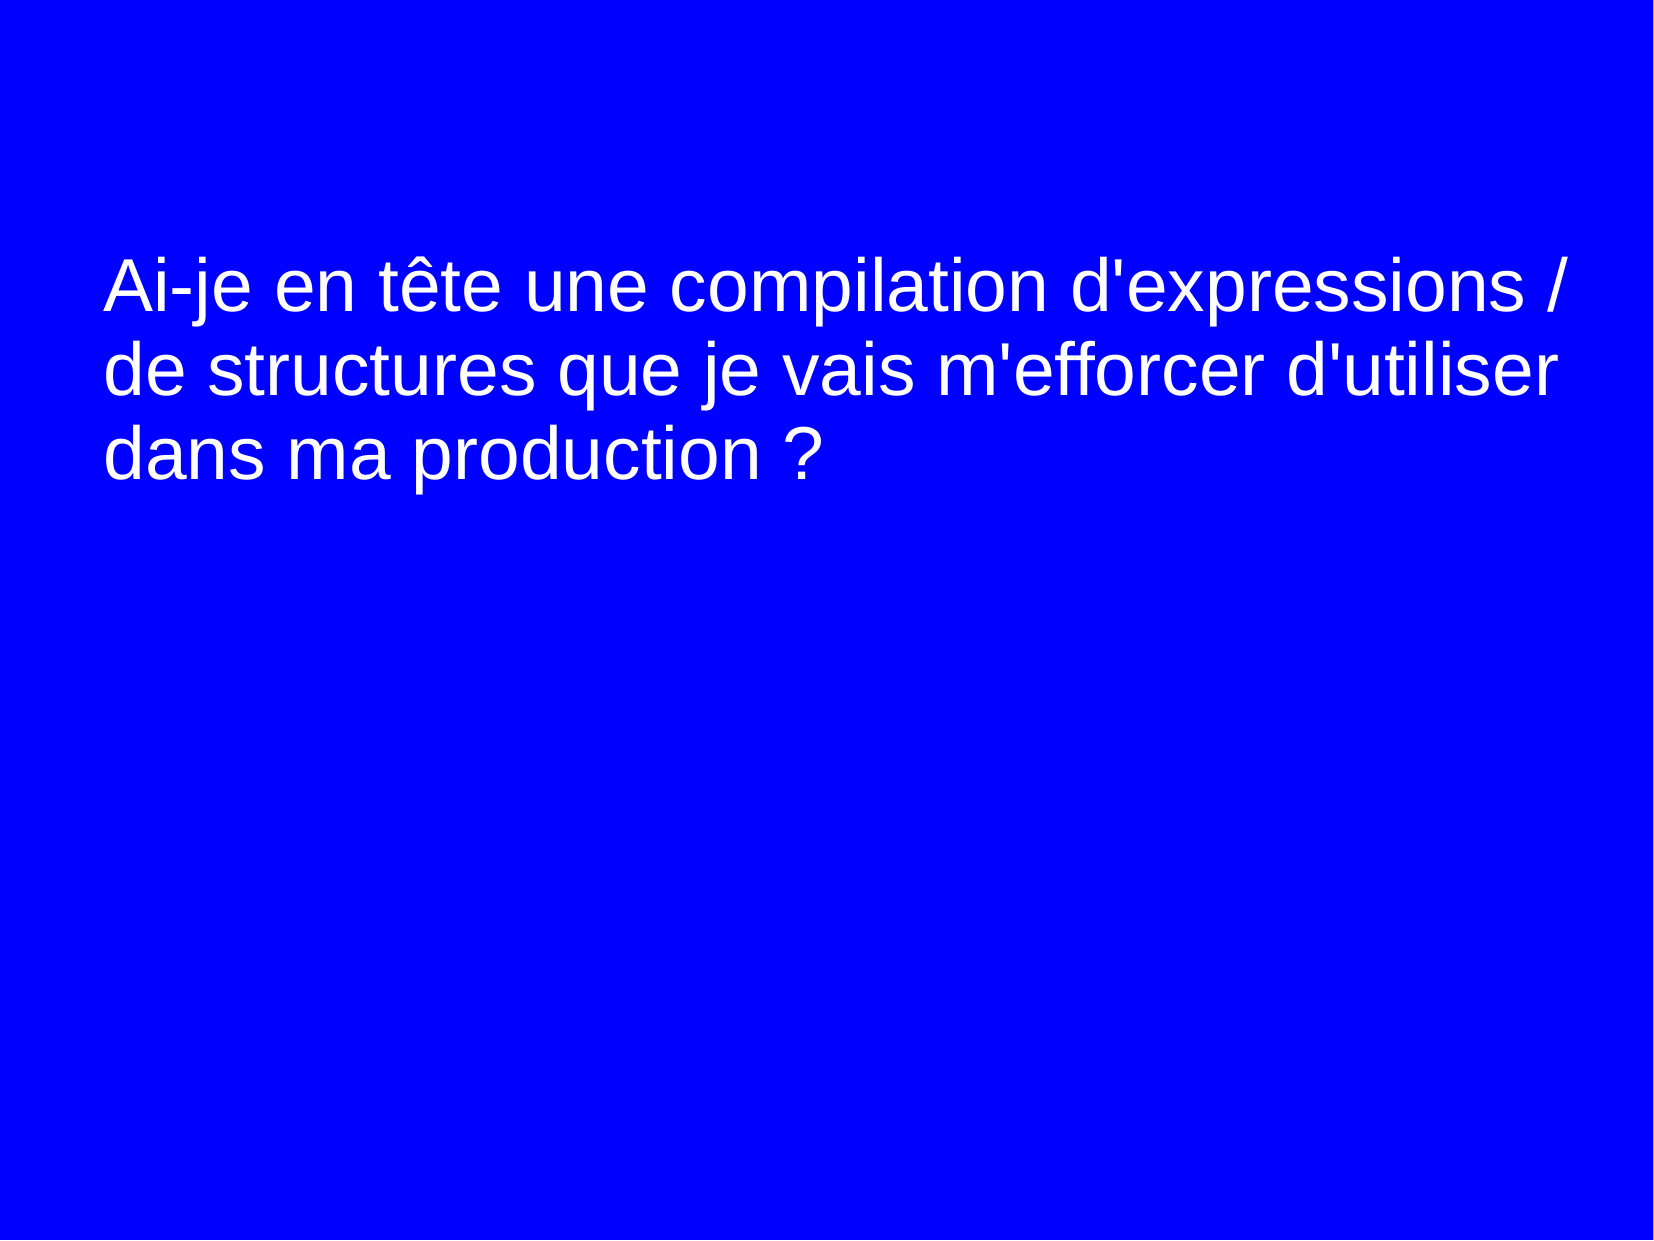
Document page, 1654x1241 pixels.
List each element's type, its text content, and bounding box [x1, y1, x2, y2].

text_box Ai-je en tête une compilation d'expressions / de structures que je vais m'efforcer d'utiliser dans ma production ? [88, 236, 1653, 503]
